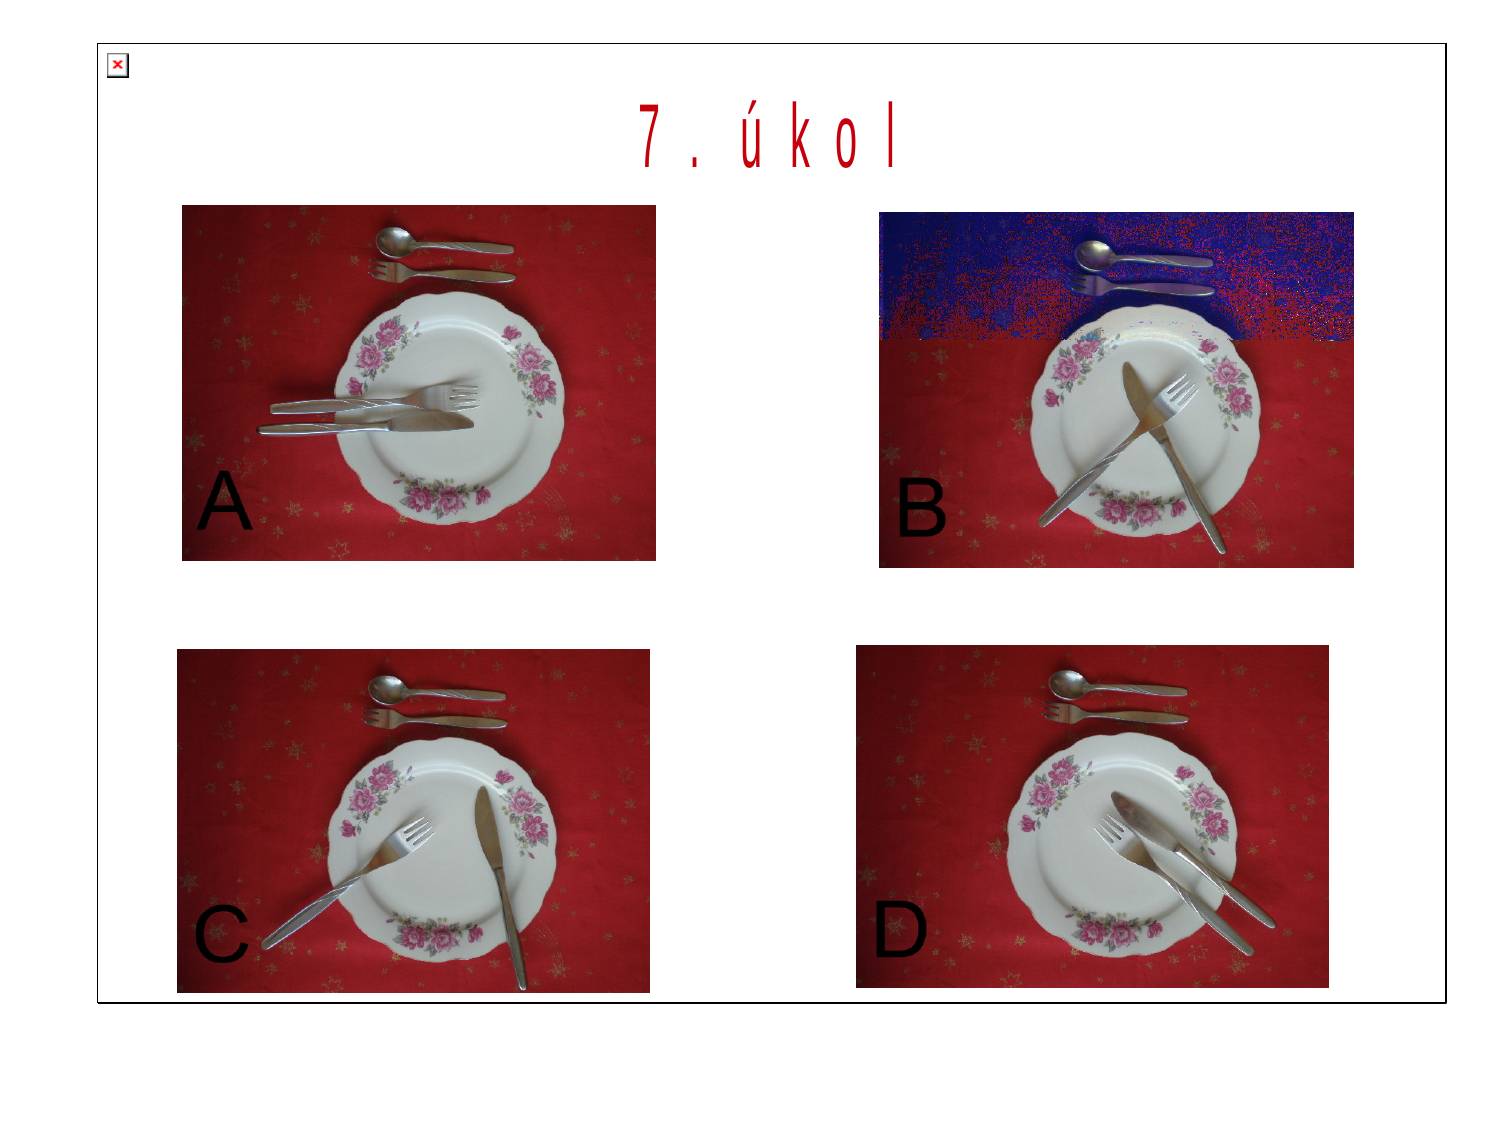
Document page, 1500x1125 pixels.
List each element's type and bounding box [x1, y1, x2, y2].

picture [96, 42, 1447, 1004]
